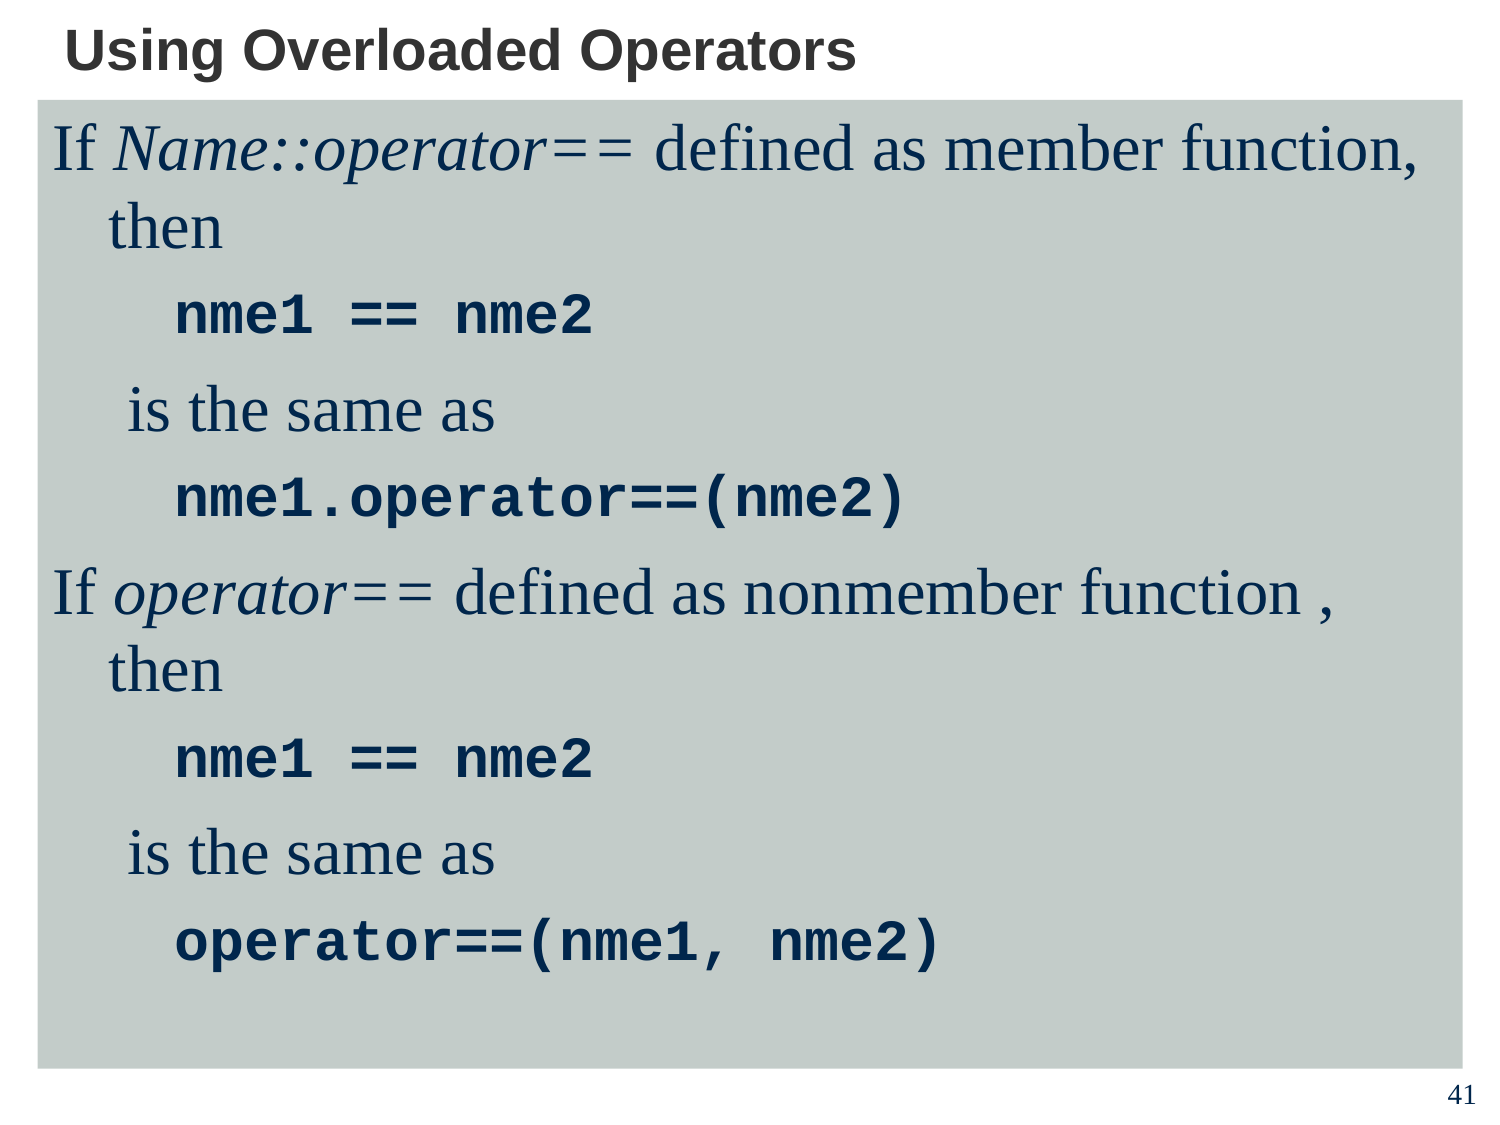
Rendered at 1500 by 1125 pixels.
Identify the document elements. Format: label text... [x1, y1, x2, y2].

list If Name::operator== defined as member function, then nme1 == nme2 is the same as nme1.operator==(nme2) If operator== defined as nonmember function , then nme1 == nme2 is the same as operator==(nme1, nme2) [37, 99, 1463, 1069]
title Using Overloaded Operators [49, 0, 1450, 91]
